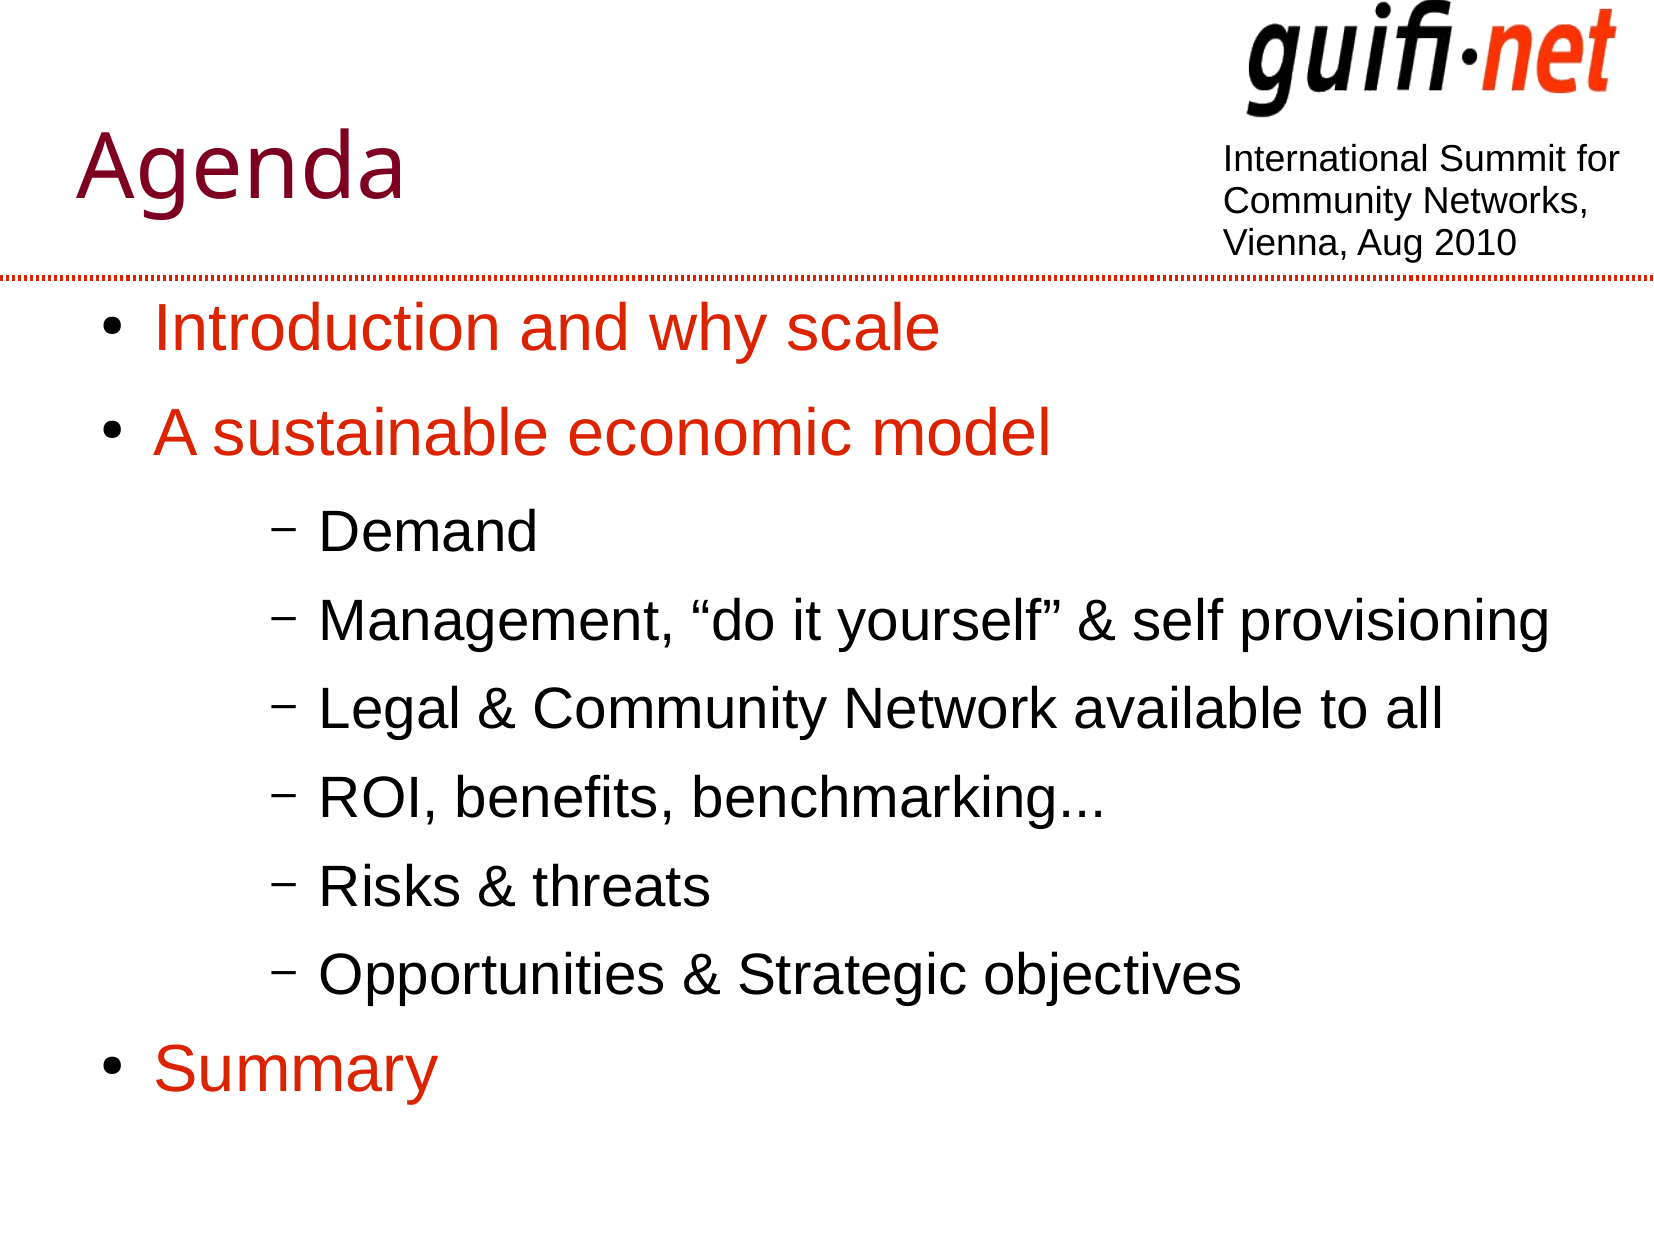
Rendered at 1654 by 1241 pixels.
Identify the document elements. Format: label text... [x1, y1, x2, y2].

picture [1240, 0, 1625, 119]
list Introduction and why scale A sustainable economic model Demand Management, “do it yourself” & self provisioning Legal & Community Network available to all ROI, benefits, benchmarking... Risks & threats Opportunities & Strategic objectives Summary [82, 290, 1571, 1106]
title Agenda [76, 66, 1093, 259]
